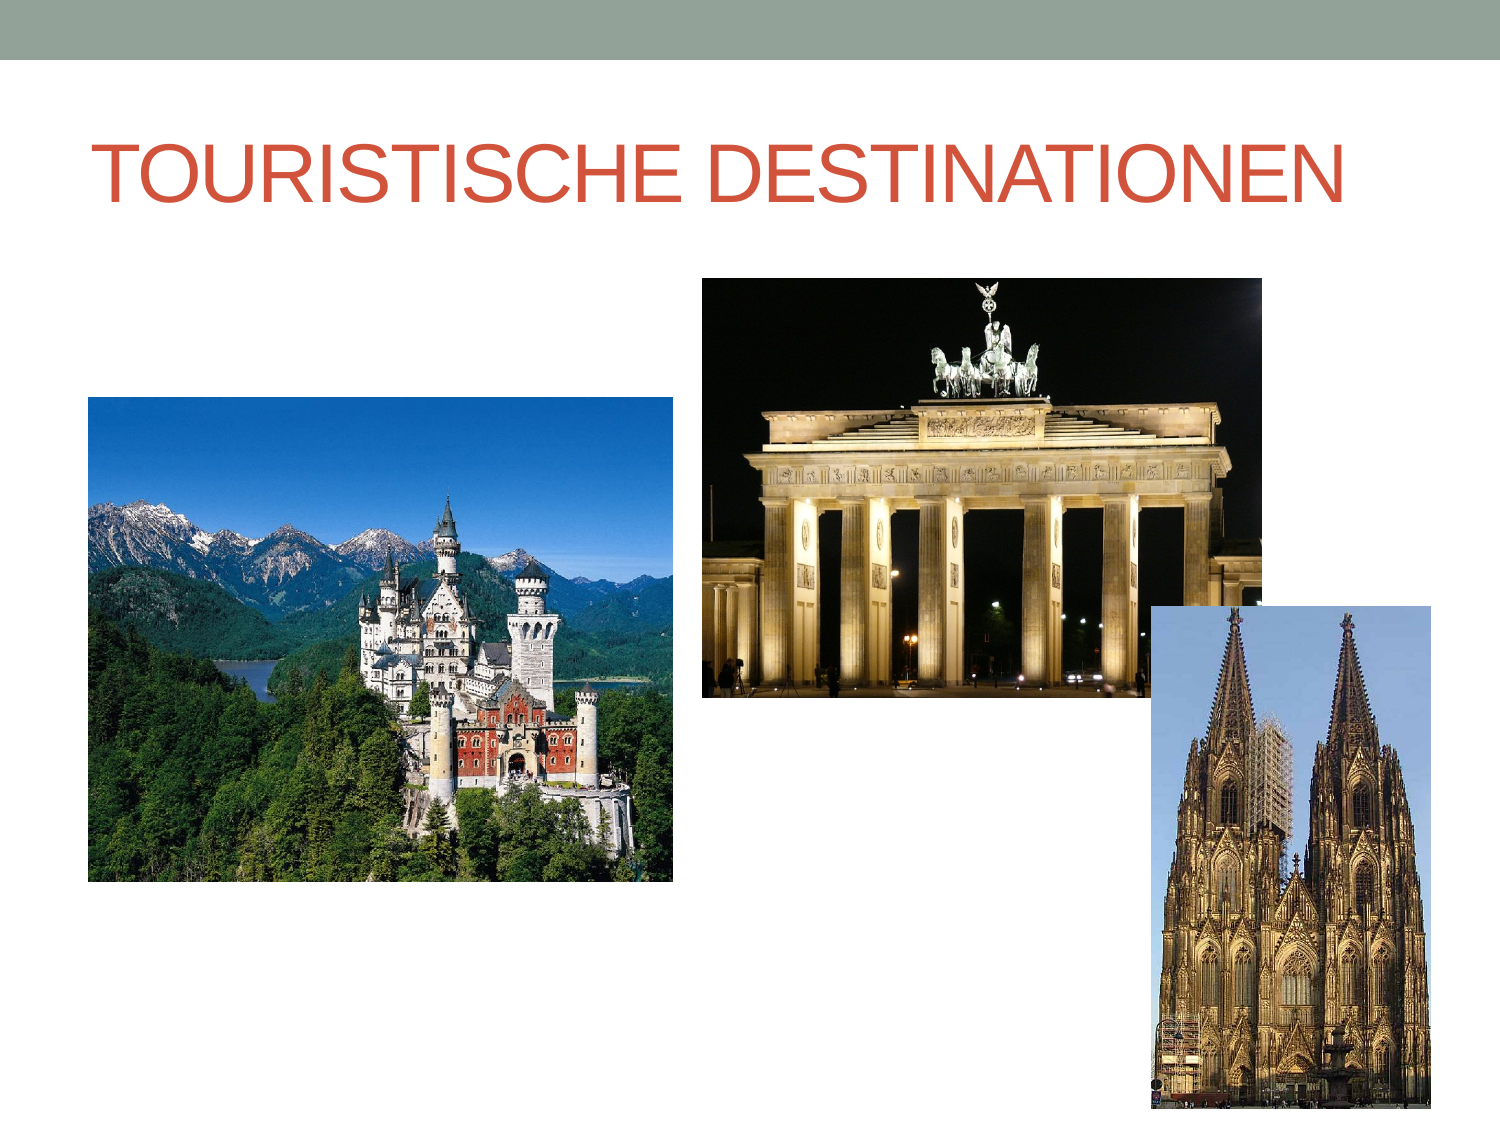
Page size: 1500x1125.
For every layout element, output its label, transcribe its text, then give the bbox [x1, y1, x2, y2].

picture [702, 278, 1431, 1109]
title TOURISTISCHE DESTINATIONEN [75, 87, 1425, 250]
picture [88, 397, 673, 882]
